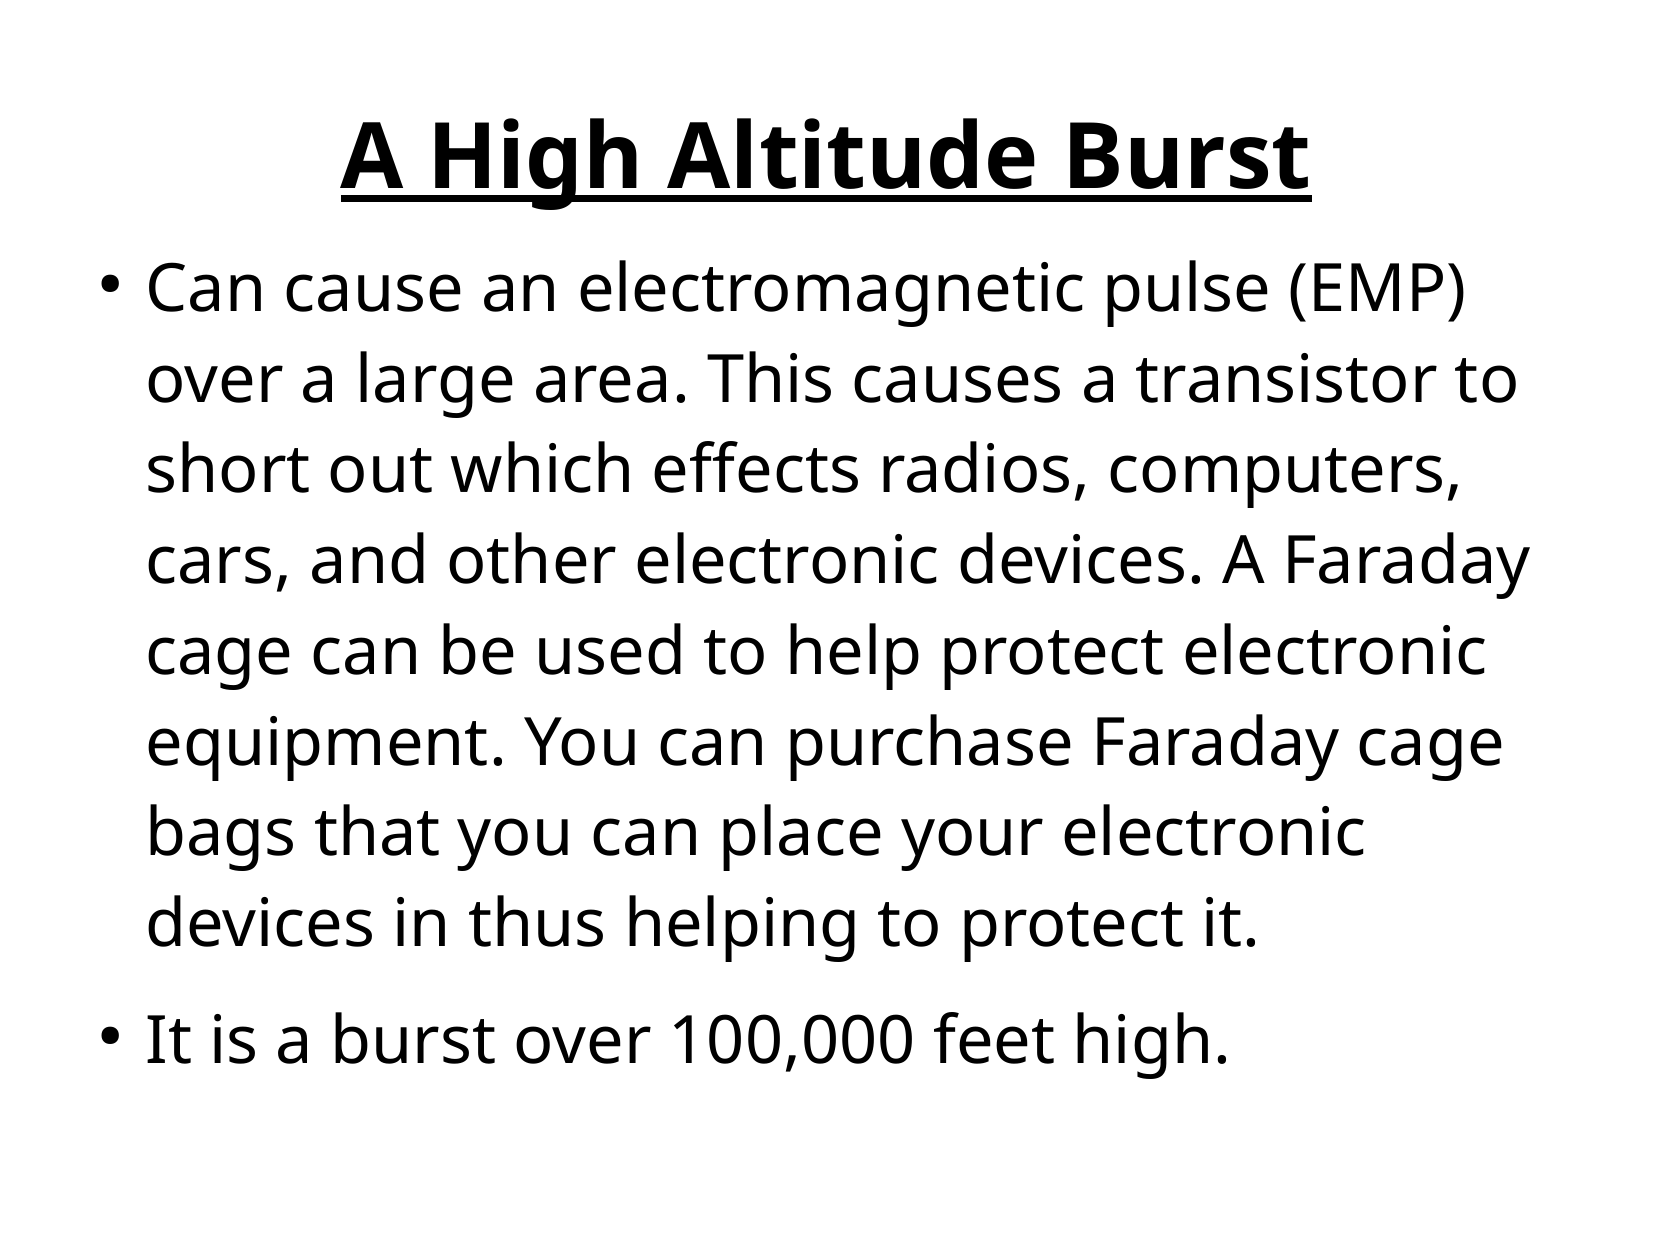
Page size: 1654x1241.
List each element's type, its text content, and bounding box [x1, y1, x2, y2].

list Can cause an electromagnetic pulse (EMP) over a large area. This causes a transistor to short out which effects radios, computers, cars, and other electronic devices. A Faraday cage can be used to help protect electronic equipment. You can purchase Faraday cage bags that you can place your electronic devices in thus helping to protect it. It is a burst over 100,000 feet high. [82, 240, 1571, 1156]
title A High Altitude Burst [82, 49, 1571, 240]
